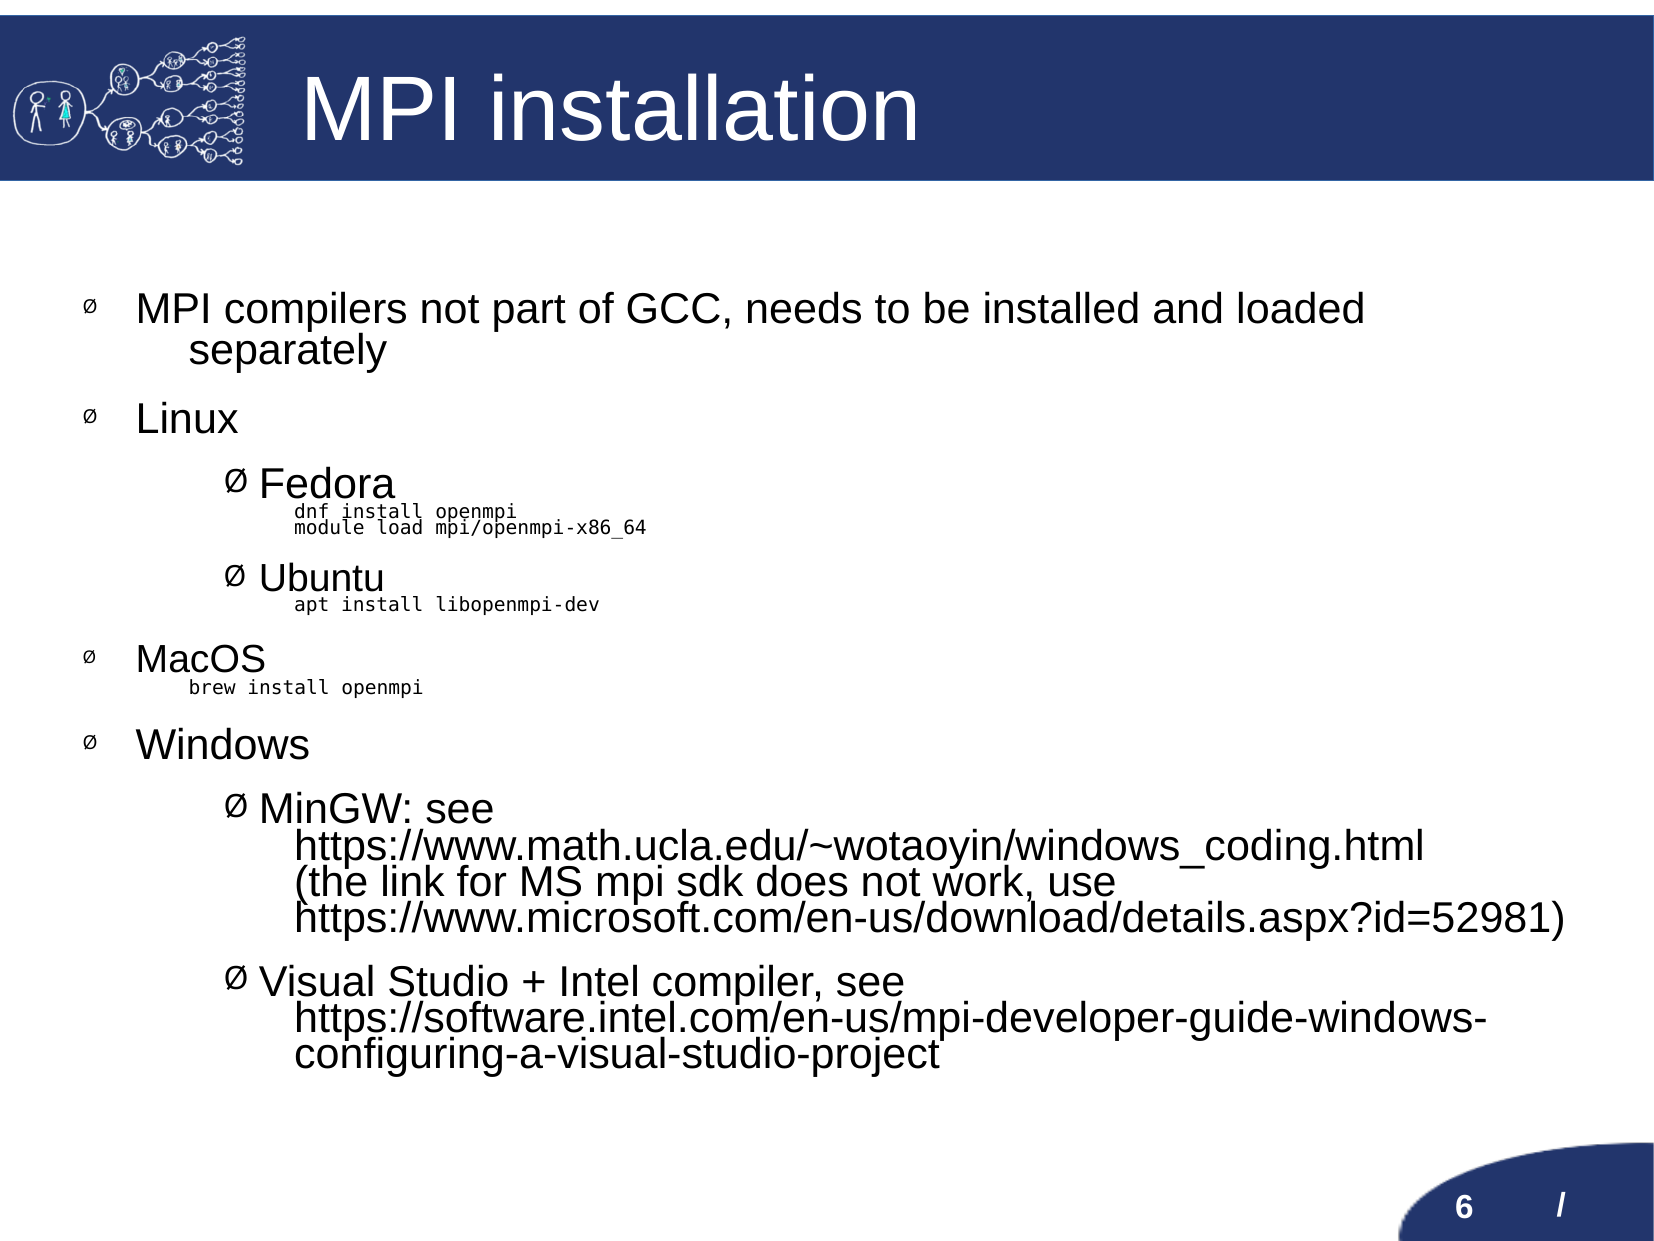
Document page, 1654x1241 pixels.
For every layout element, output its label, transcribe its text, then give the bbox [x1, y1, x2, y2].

text_box [1455, 1185, 1546, 1226]
title MPI installation [300, 48, 1571, 152]
list MPI compilers not part of GCC, needs to be installed and loaded separately Linux Fedora dnf install openmpi module load mpi/openmpi-x86_64 Ubuntu apt install libopenmpi-dev MacOS brew install openmpi Windows MinGW: see https://www.math.ucla.edu/~wotaoyin/windows_coding.html (the link for MS mpi sdk does not work, use https://www.microsoft.com/en-us/download/details.aspx?id=52981) Visual Studio + Intel compiler, see https://software.intel.com/en-us/mpi-developer-guide-windows-configuring-a-visual-studio-project [82, 290, 1571, 1096]
